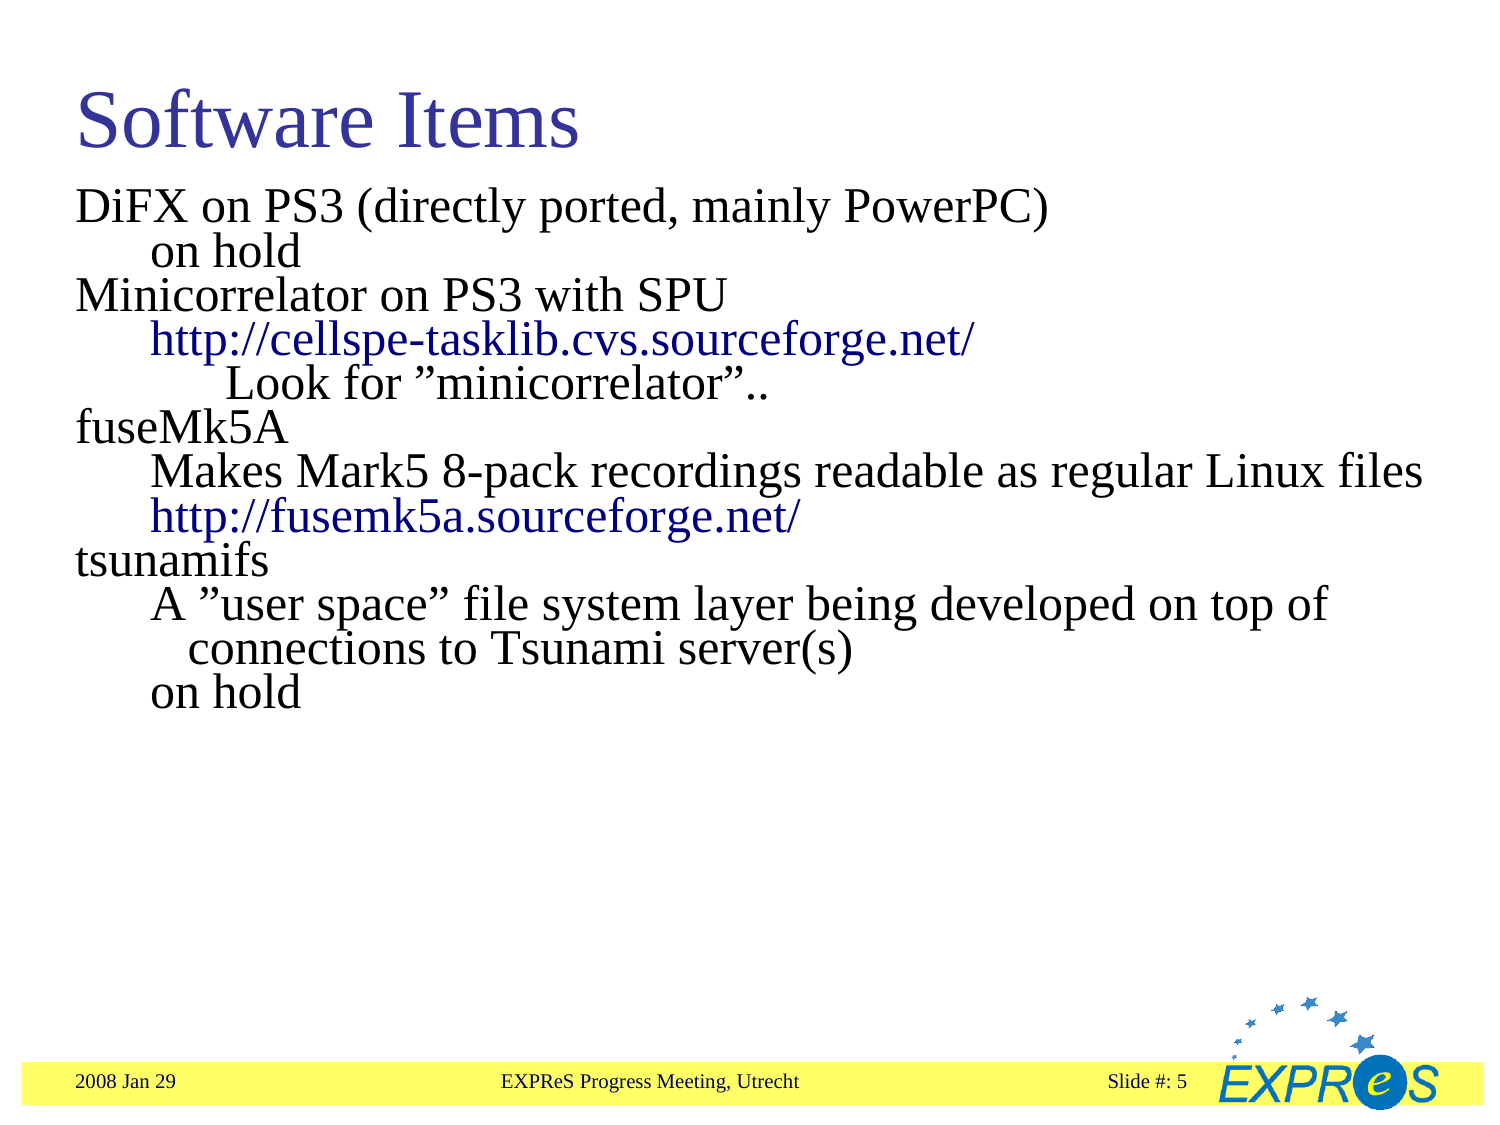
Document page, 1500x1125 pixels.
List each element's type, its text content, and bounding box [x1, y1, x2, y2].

list DiFX on PS3 (directly ported, mainly PowerPC) on hold Minicorrelator on PS3 with SPU http://cellspe-tasklib.cvs.sourceforge.net/ Look for ”minicorrelator”.. fuseMk5A Makes Mark5 8-pack recordings readable as regular Linux files http://fusemk5a.sourceforge.net/ tsunamifs A ”user space” file system layer being developed on top of connections to Tsunami server(s) on hold [75, 187, 1425, 1038]
picture [21, 994, 1500, 1113]
title Software Items [75, 63, 1425, 179]
